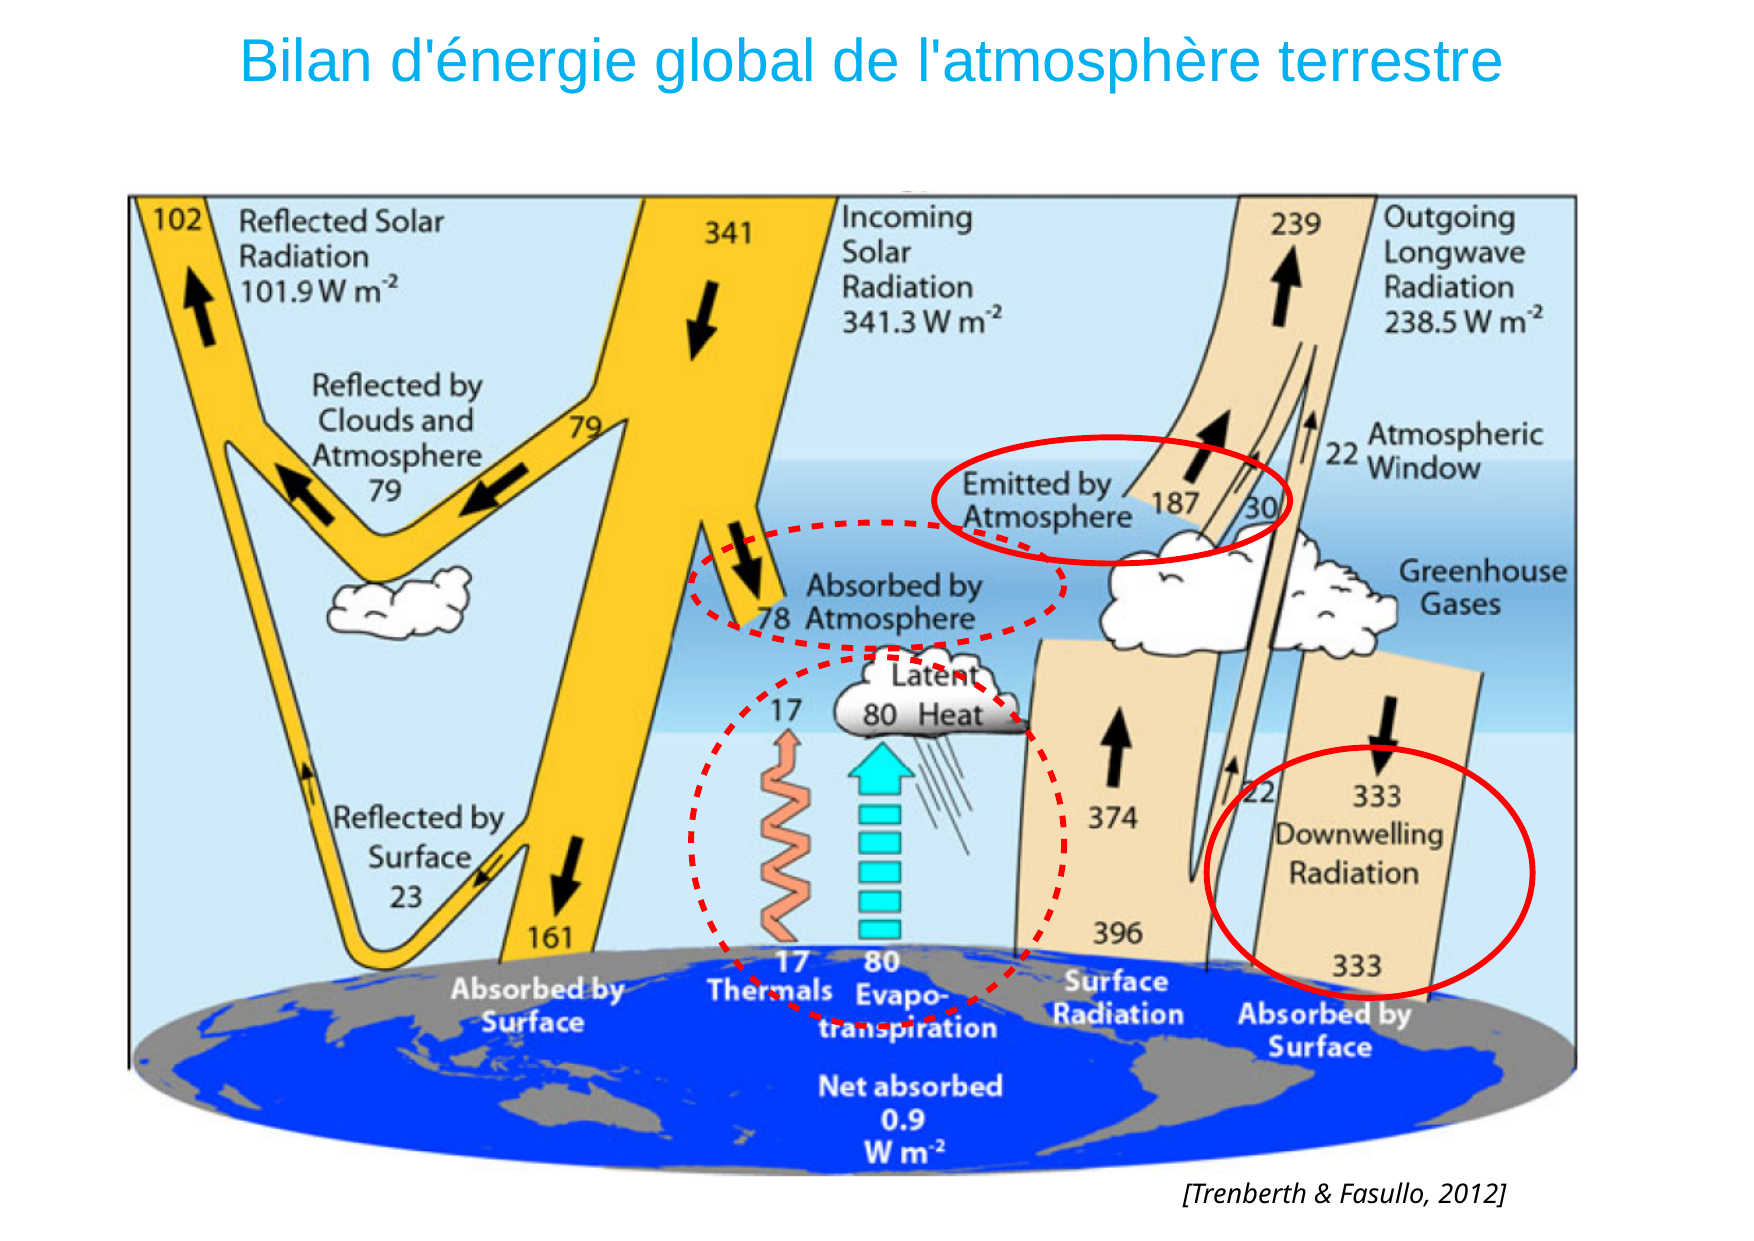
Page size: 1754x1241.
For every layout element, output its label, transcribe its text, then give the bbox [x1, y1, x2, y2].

picture [111, 191, 1586, 1186]
text_box Bilan d'énergie global de l'atmosphère terrestre [100, 20, 1645, 103]
text_box [Trenberth & Fasullo, 2012] [1162, 1168, 1741, 1225]
